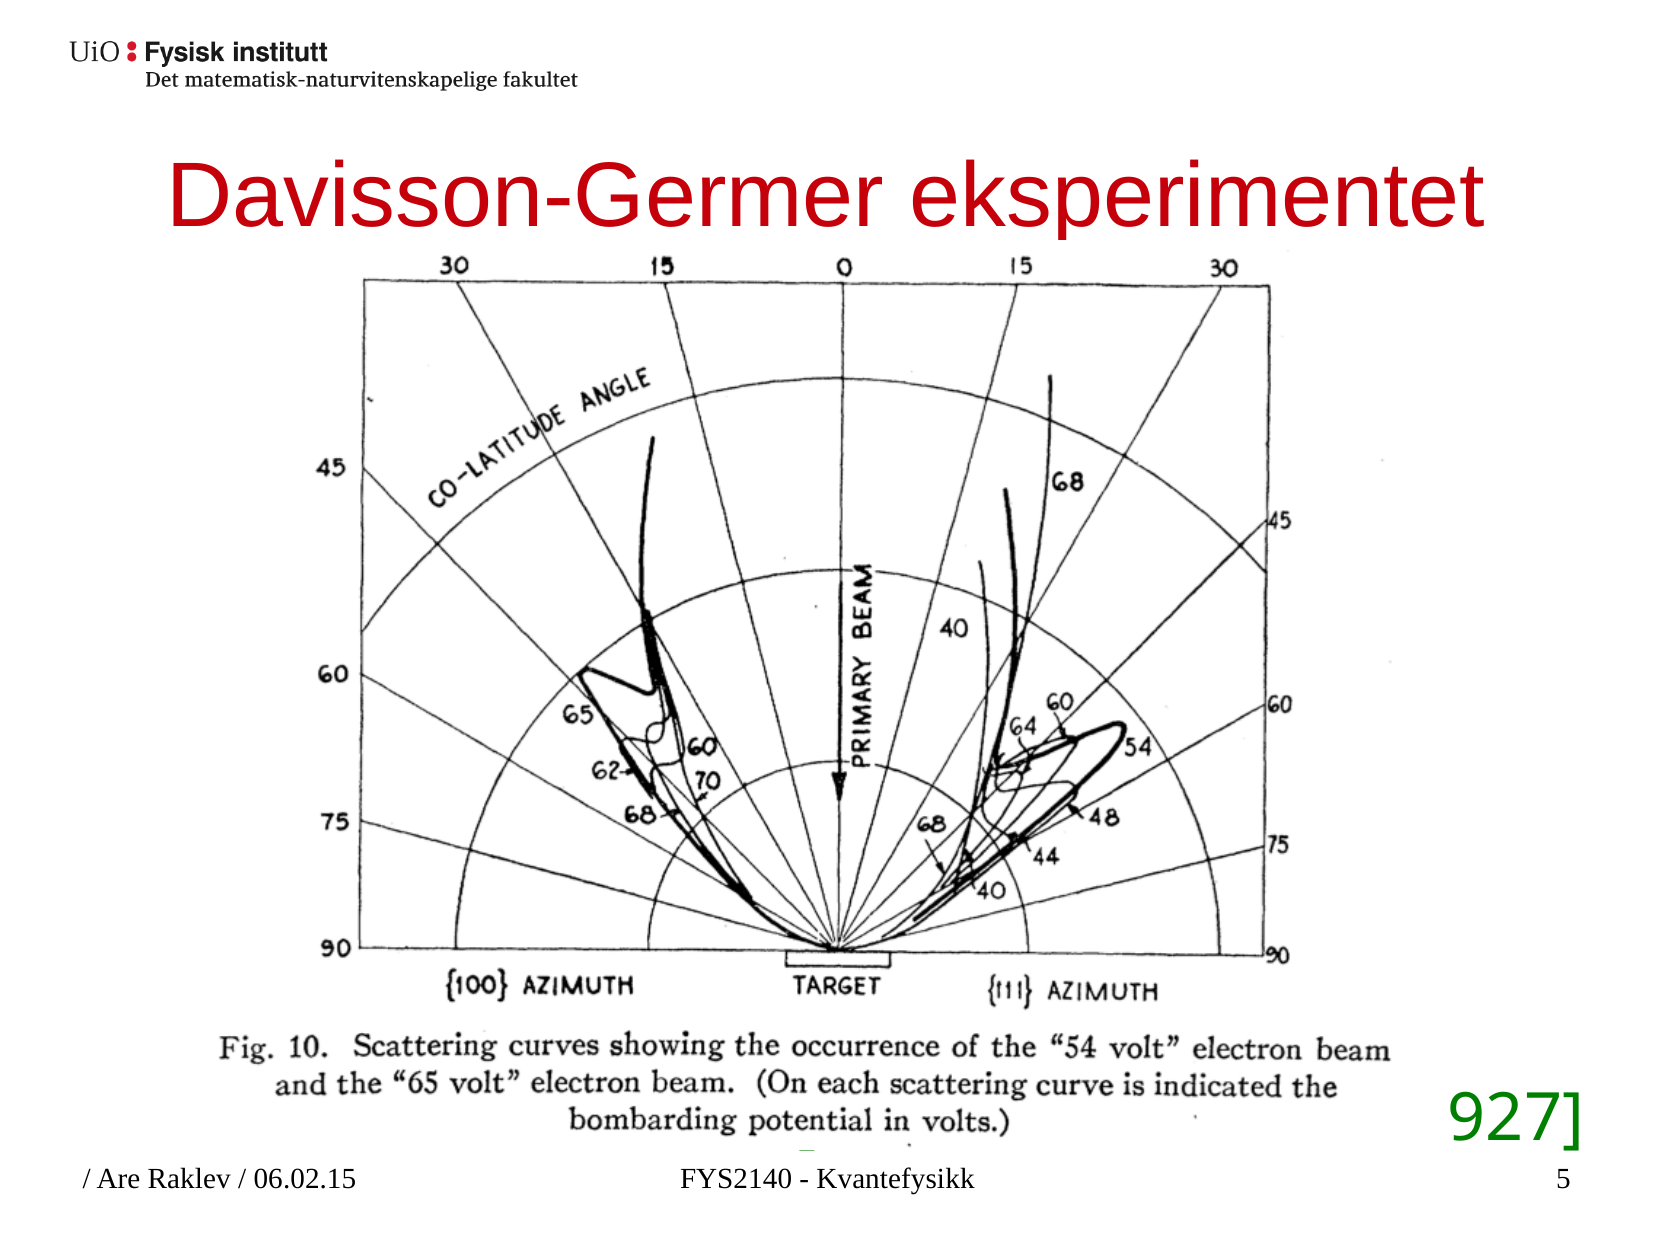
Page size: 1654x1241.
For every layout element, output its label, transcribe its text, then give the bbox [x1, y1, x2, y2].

title Davisson-Germer eksperimentet [82, 90, 1571, 298]
text_box [Davidson, Germer, 1927] [756, 1061, 1570, 1152]
picture [180, 240, 1447, 1150]
picture [68, 37, 581, 93]
